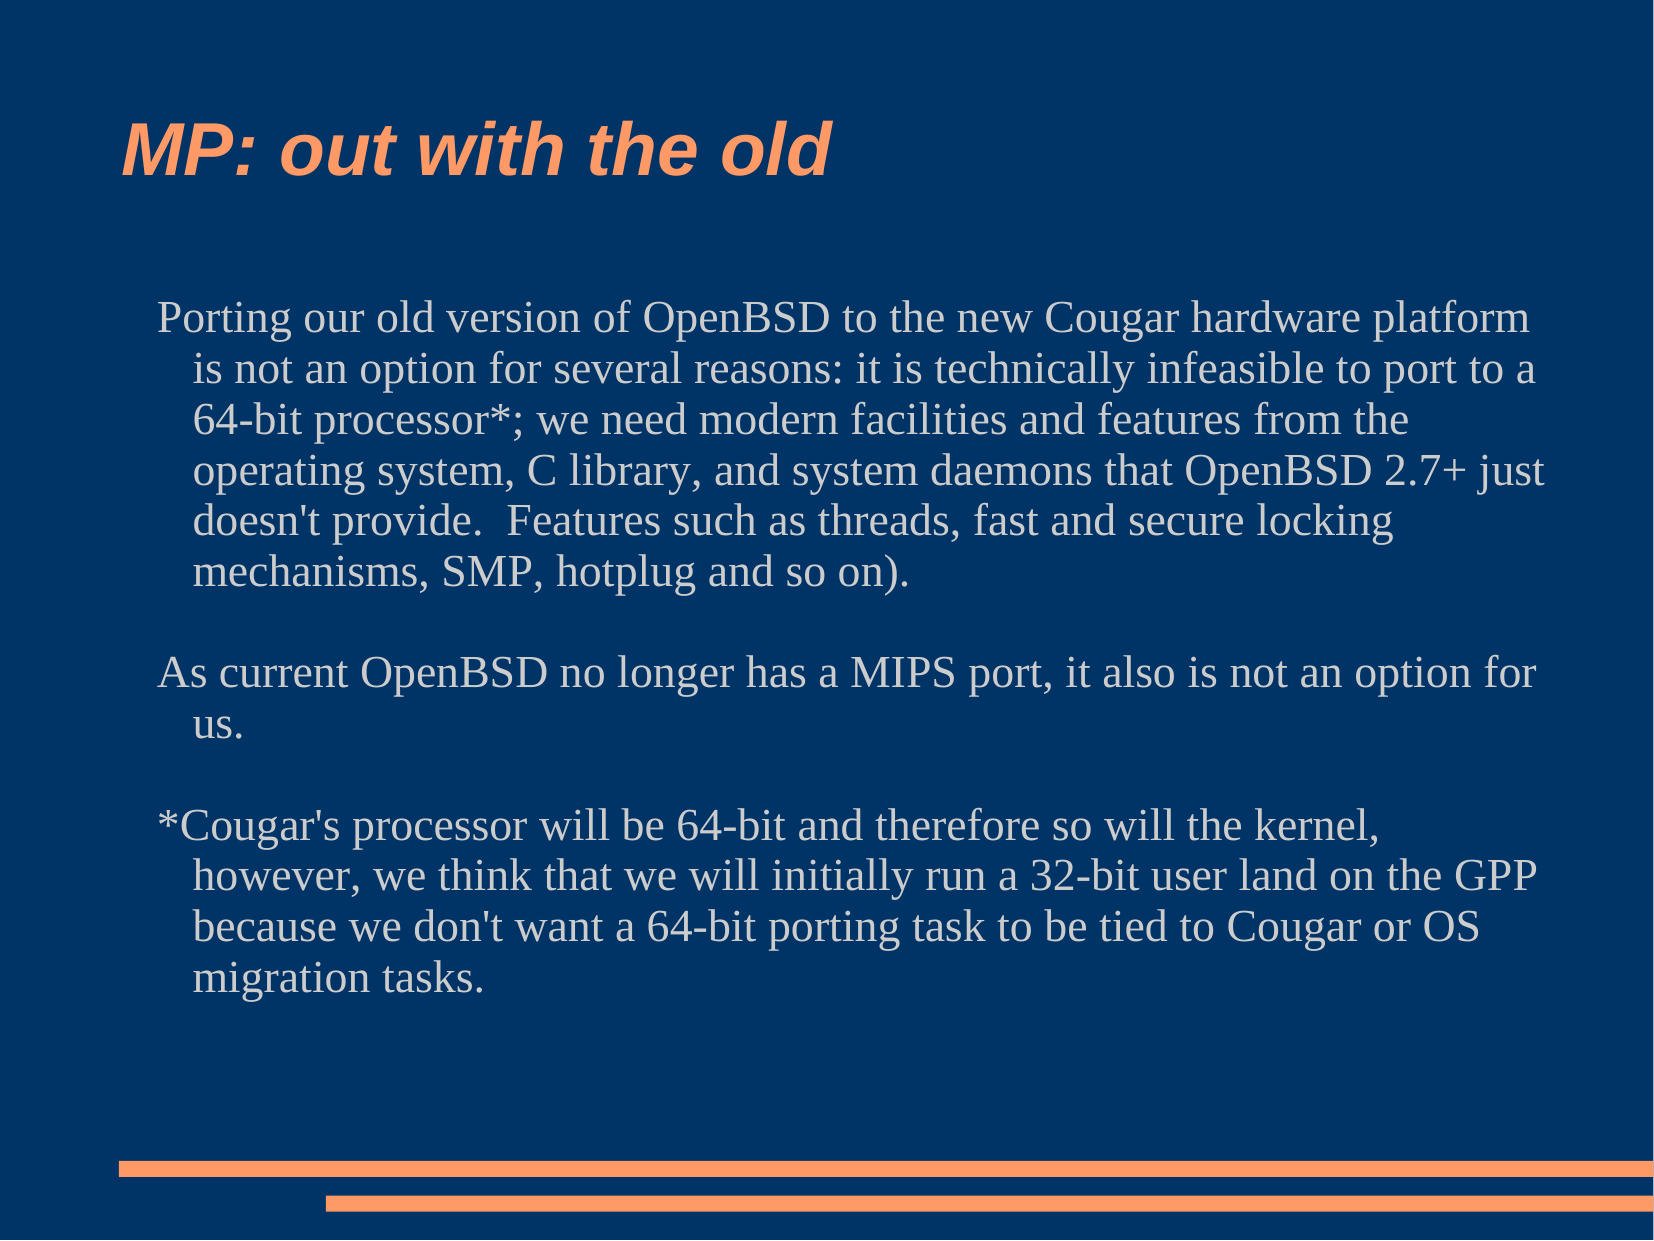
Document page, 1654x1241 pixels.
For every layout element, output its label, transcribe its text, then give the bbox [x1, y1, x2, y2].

title MP: out with the old [121, 46, 1534, 225]
subtitle Porting our old version of OpenBSD to the new Cougar hardware platform is not an option for several reasons: it is technically infeasible to port to a 64-bit processor*; we need modern facilities and features from the operating system, C library, and system daemons that OpenBSD 2.7+ just doesn't provide. Features such as threads, fast and secure locking mechanisms, SMP, hotplug and so on). As current OpenBSD no longer has a MIPS port, it also is not an option for us. *Cougar's processor will be 64-bit and therefore so will the kernel, however, we think that we will initially run a 32-bit user land on the GPP because we don't want a 64-bit porting task to be tied to Cougar or OS migration tasks. [121, 225, 1561, 1125]
